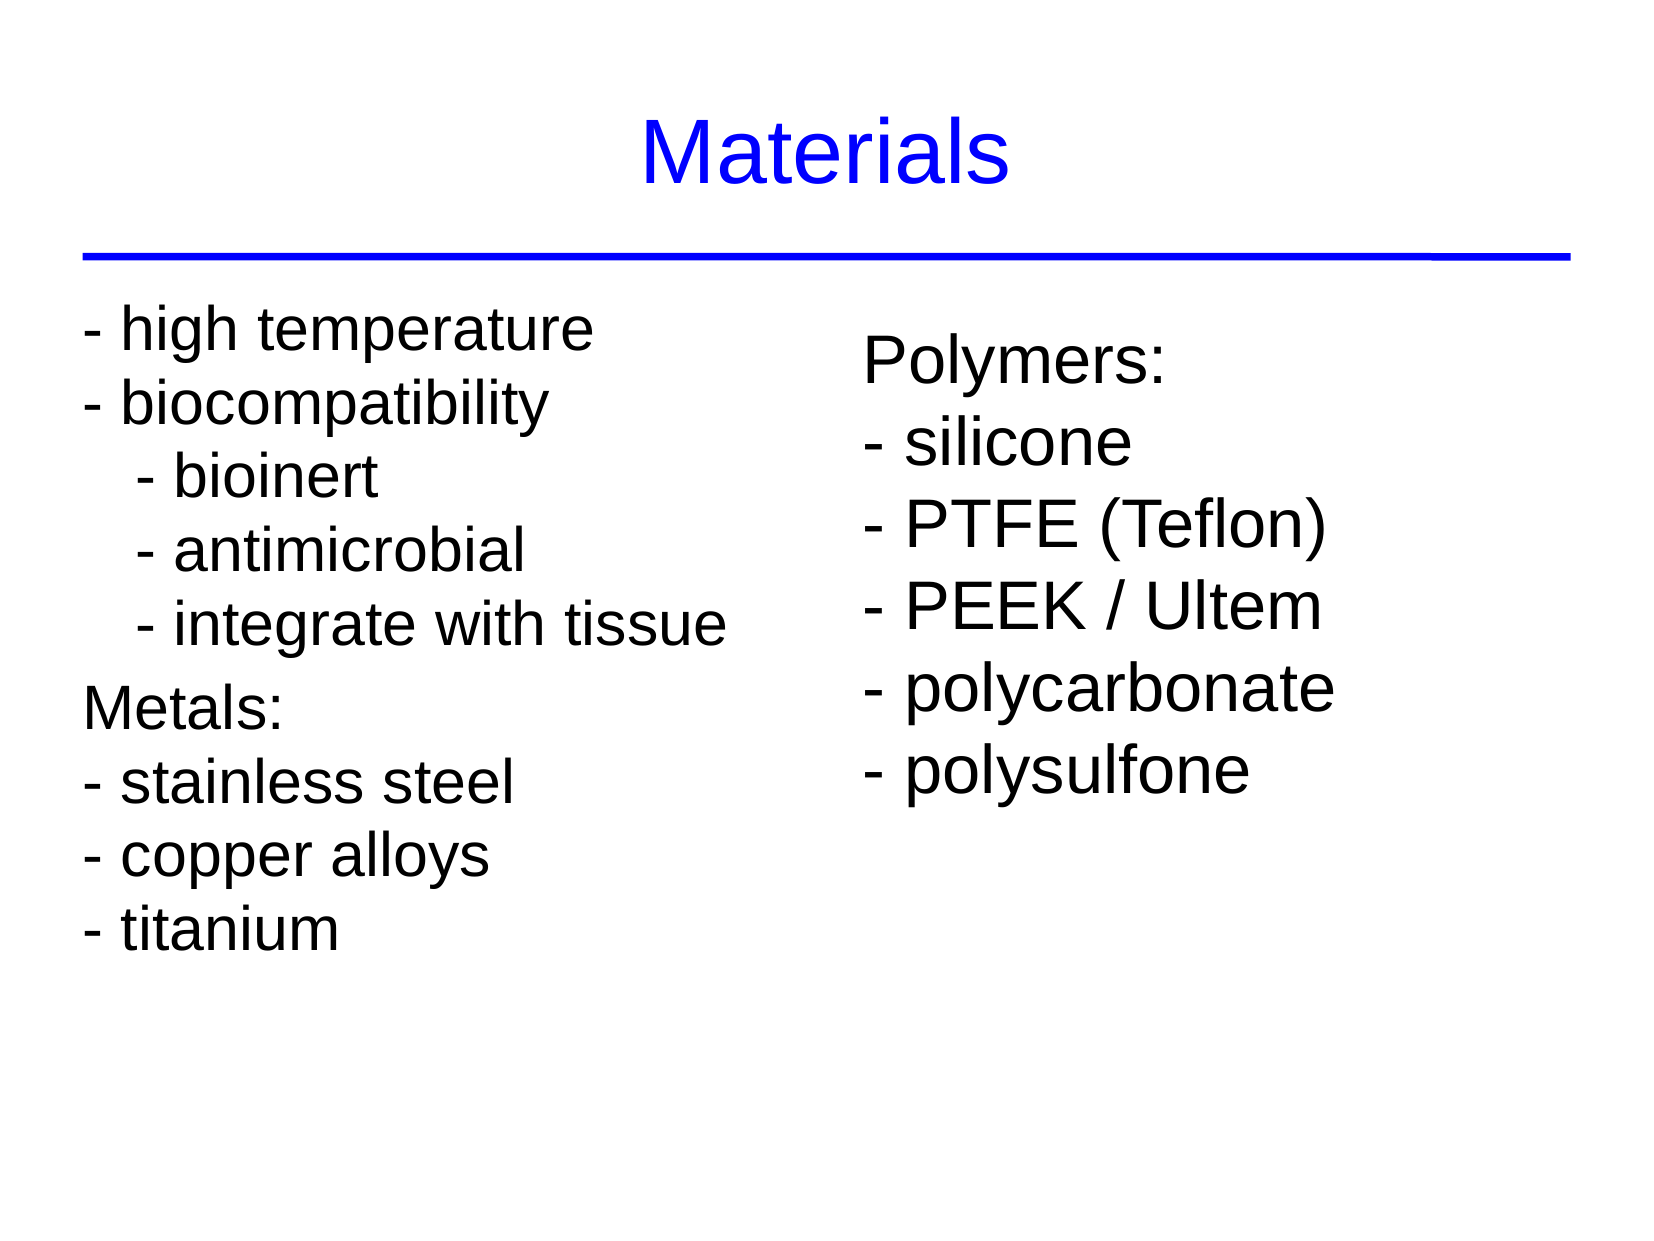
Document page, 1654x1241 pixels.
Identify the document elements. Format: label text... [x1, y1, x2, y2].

title Materials [82, 49, 1571, 256]
list - high temperature - biocompatibility - bioinert - antimicrobial - integrate with tissue Metals: - stainless steel - copper alloys - titanium [82, 290, 796, 1009]
list Polymers: - silicone - PTFE (Teflon) - PEEK / Ultem - polycarbonate - polysulfone [862, 90, 1576, 809]
